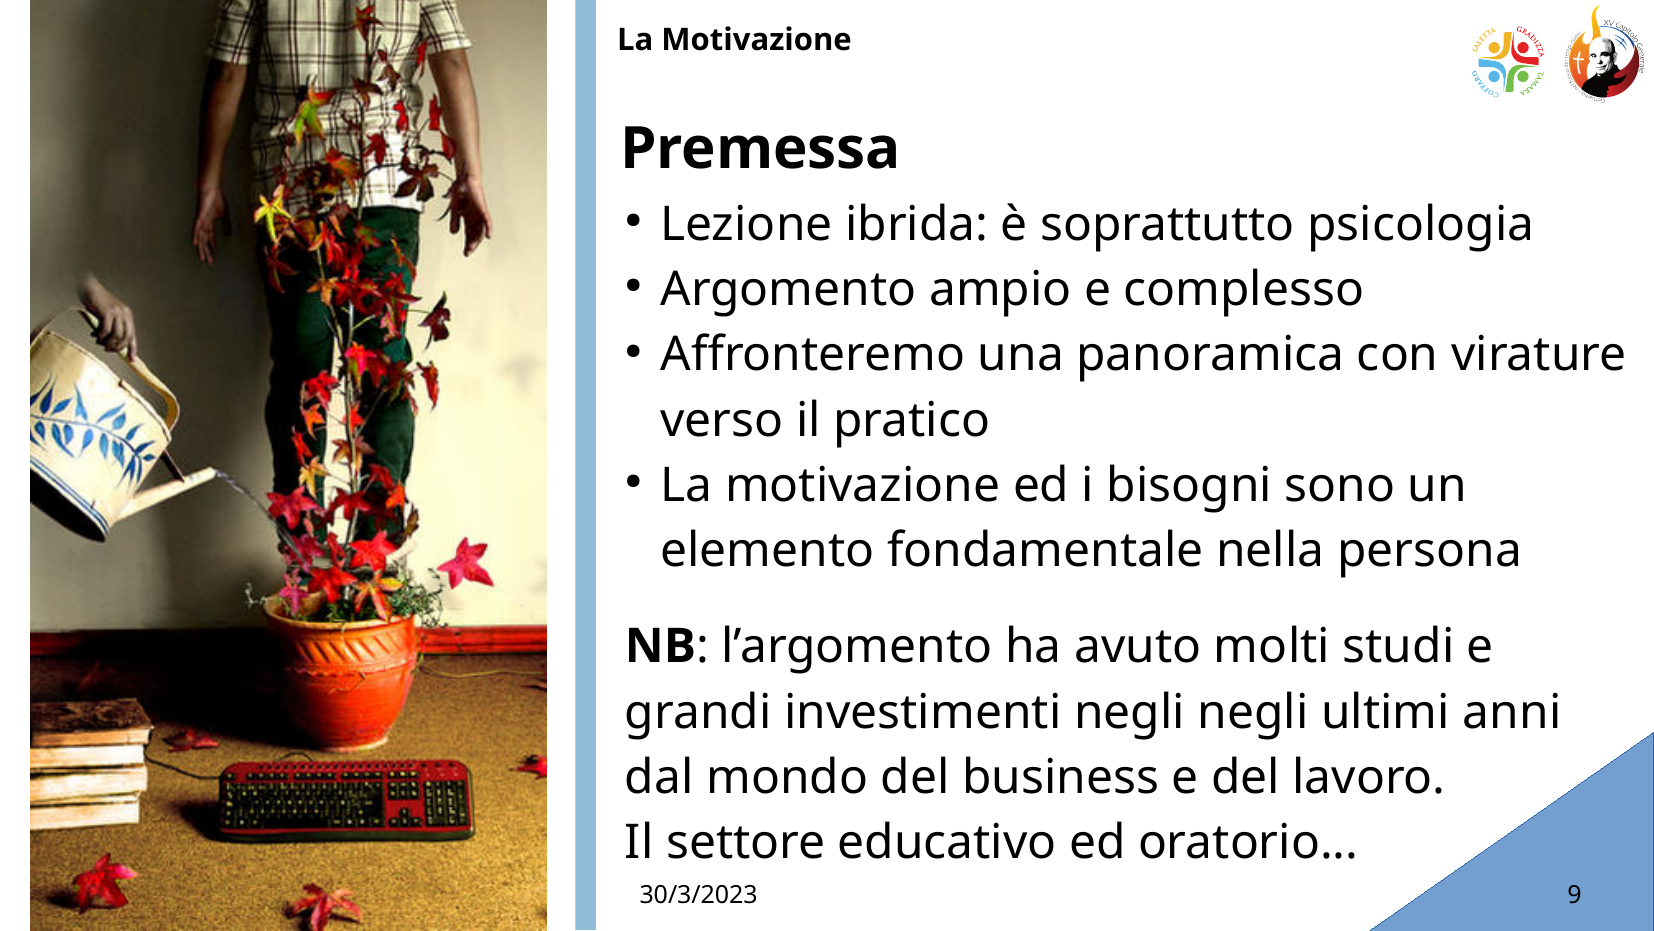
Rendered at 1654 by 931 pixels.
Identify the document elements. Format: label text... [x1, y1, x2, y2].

picture [1563, 4, 1646, 103]
title Premessa [620, 106, 1617, 178]
text_box La Motivazione [602, 9, 1335, 63]
picture [30, 0, 547, 931]
subtitle Lezione ibrida: è soprattutto psicologia Argomento ampio e complesso Affronteremo una panoramica con virature verso il pratico La motivazione ed i bisogni sono un elemento fondamentale nella persona NB: l’argomento ha avuto molti studi e grandi investimenti negli negli ultimi anni dal mondo del business e del lavoro. Il settore educativo ed oratorio... [624, 188, 1630, 885]
